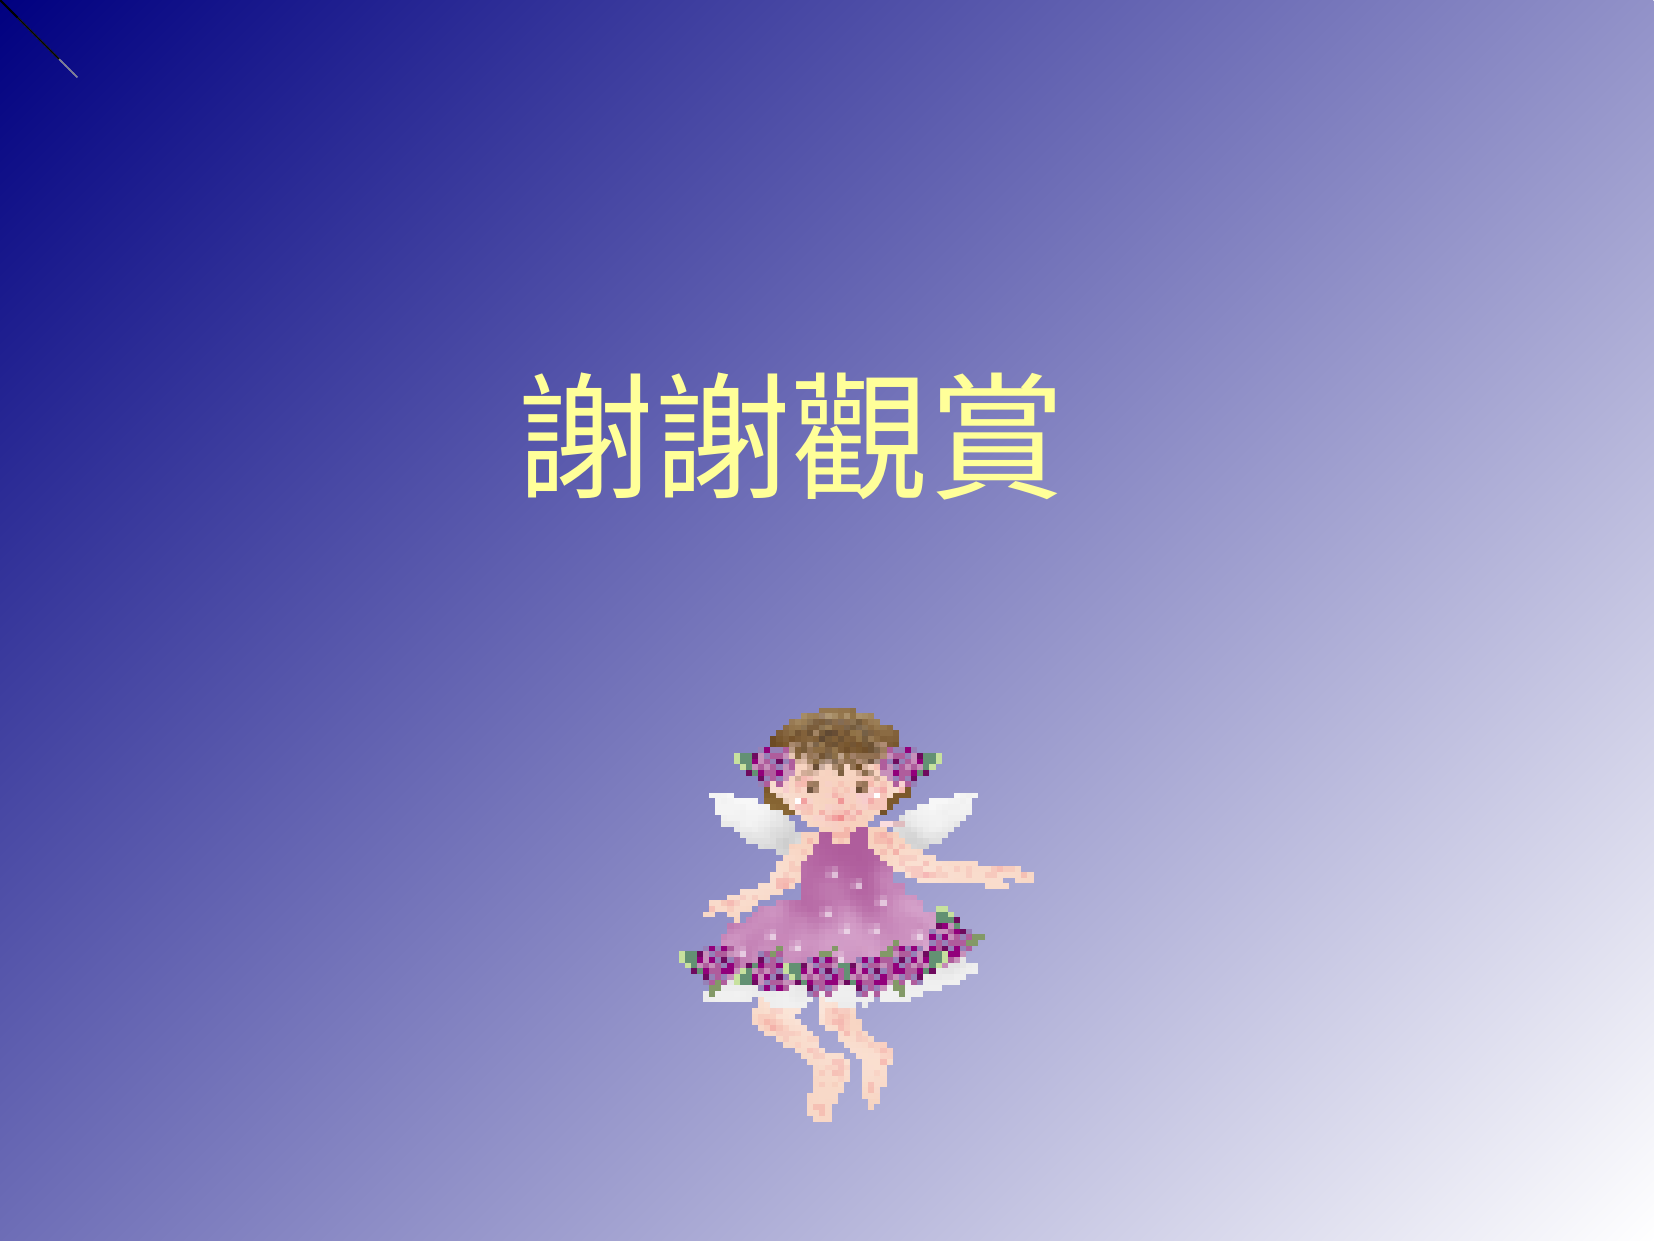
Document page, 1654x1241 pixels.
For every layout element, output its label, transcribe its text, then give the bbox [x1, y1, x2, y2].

picture [679, 708, 1034, 1123]
text_box 謝謝觀賞 [501, 322, 1447, 502]
